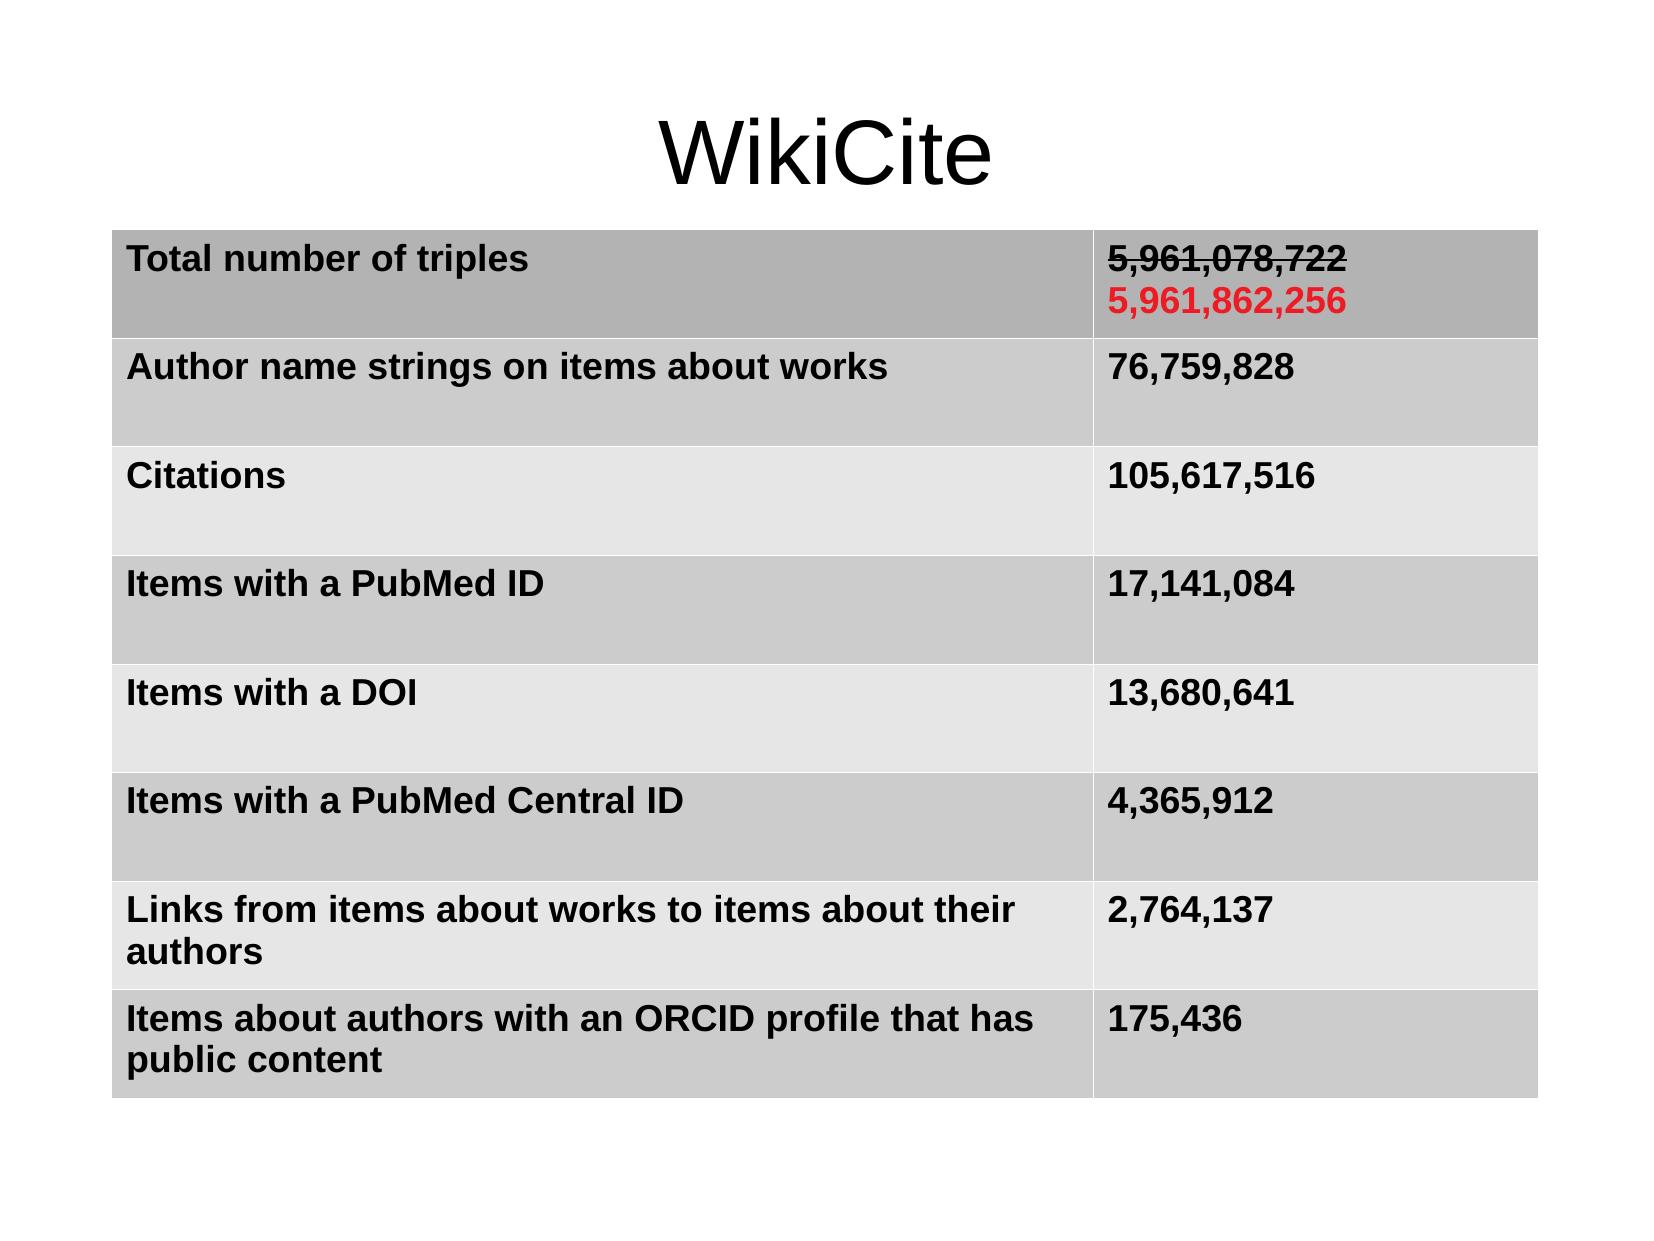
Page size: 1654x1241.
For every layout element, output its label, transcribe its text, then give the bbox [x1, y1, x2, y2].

table_cell 17,141,084 [1094, 556, 1538, 664]
table_cell Items with a PubMed Central ID [112, 773, 1093, 881]
table_cell Items with a DOI [112, 665, 1093, 772]
table_cell Citations [112, 447, 1093, 555]
table_cell Links from items about works to items about their authors [112, 882, 1093, 989]
table_cell 13,680,641 [1094, 665, 1538, 772]
table_cell Items about authors with an ORCID profile that has public content [112, 990, 1093, 1098]
table_cell 2,764,137 [1094, 882, 1538, 989]
table_cell 175,436 [1094, 990, 1538, 1098]
table_header 5,961,078,722 5,961,862,256 [1094, 230, 1538, 338]
table_cell Items with a PubMed ID [112, 556, 1093, 664]
table_cell 4,365,912 [1094, 773, 1538, 881]
title WikiCite [82, 49, 1571, 257]
table_header Total number of triples [112, 230, 1093, 338]
table_cell 105,617,516 [1094, 447, 1538, 555]
table_cell Author name strings on items about works [112, 339, 1093, 446]
table_cell 76,759,828 [1094, 339, 1538, 446]
